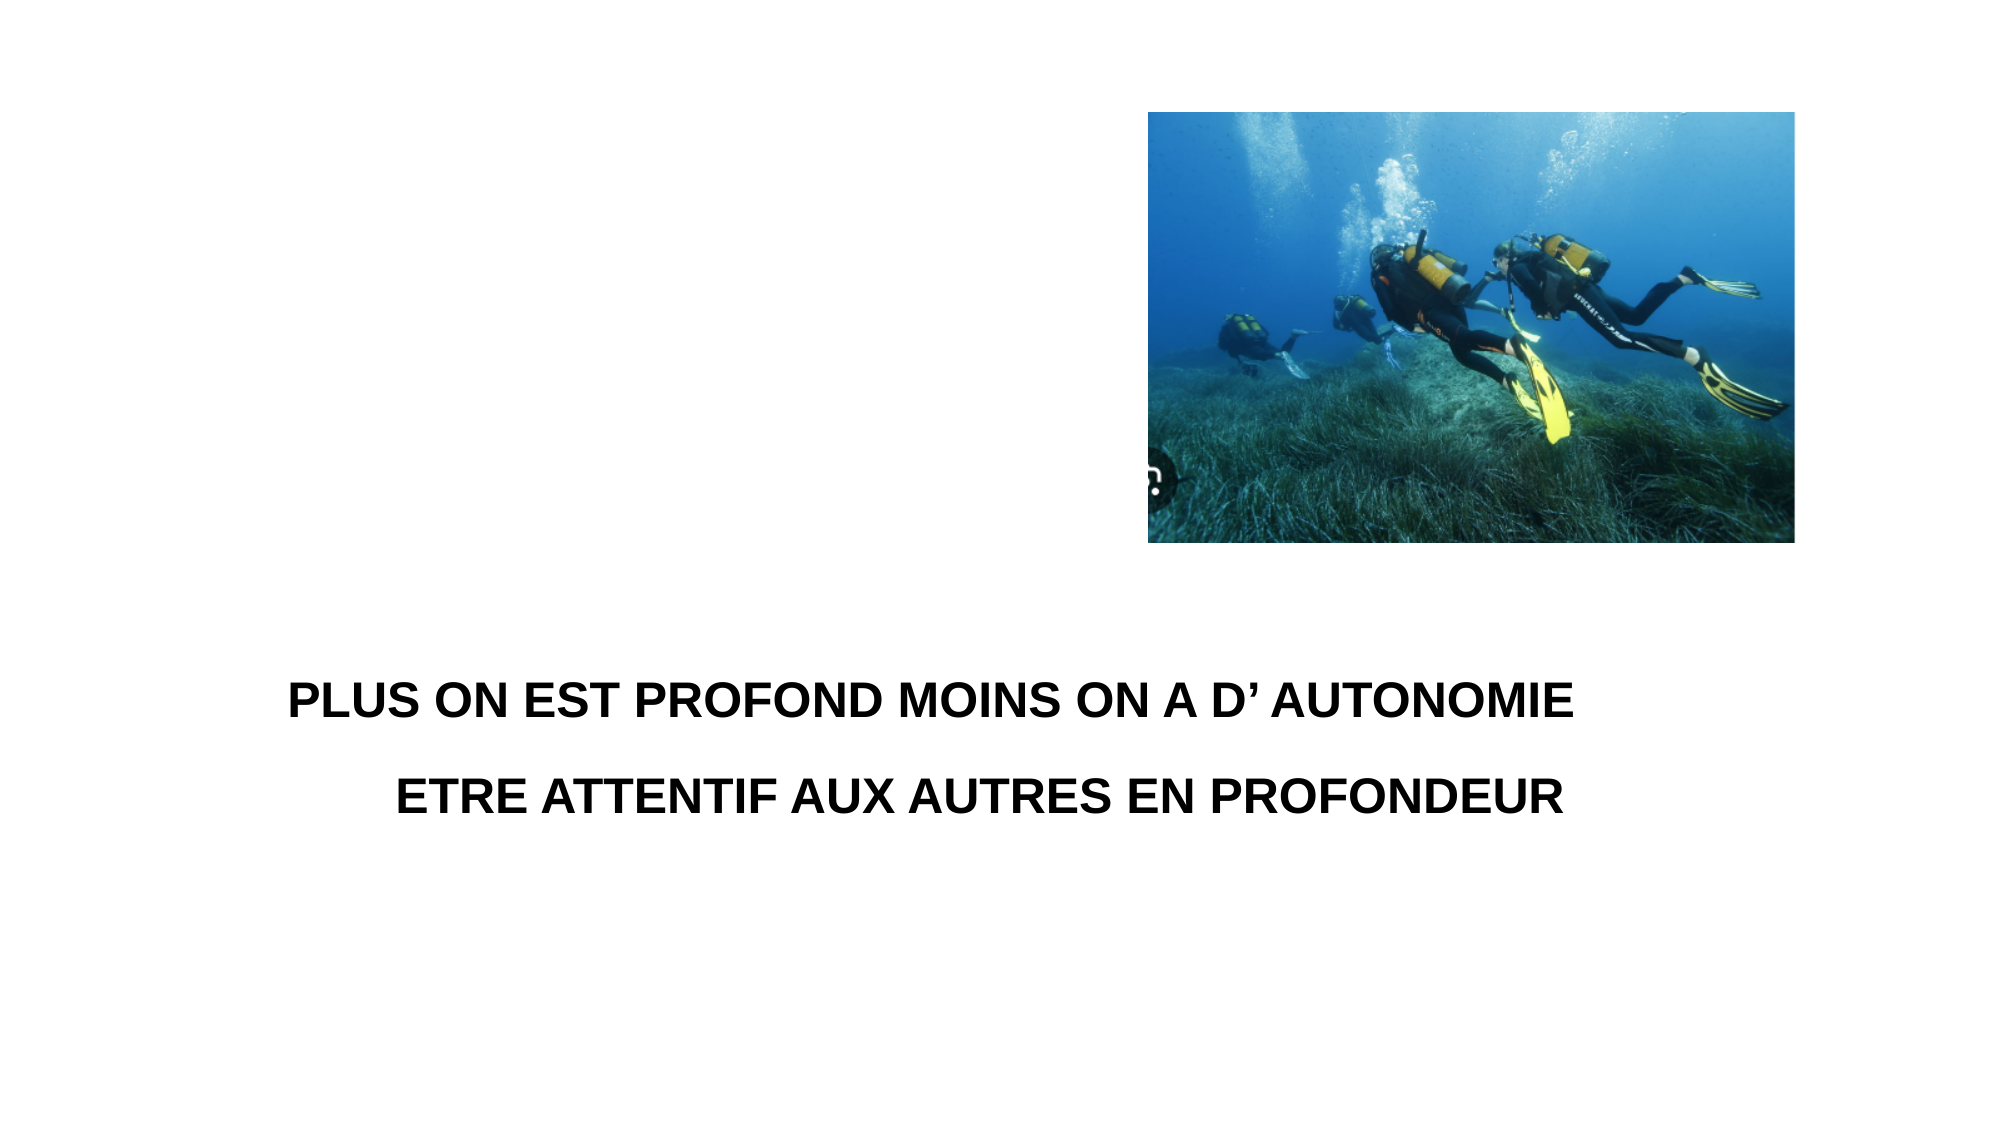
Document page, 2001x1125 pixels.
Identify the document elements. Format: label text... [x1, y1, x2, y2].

text_box PLUS ON EST PROFOND MOINS ON A D’ AUTONOMIE ETRE ATTENTIF AUX AUTRES EN PROFONDEUR [80, 310, 1920, 879]
picture [1148, 112, 1796, 543]
